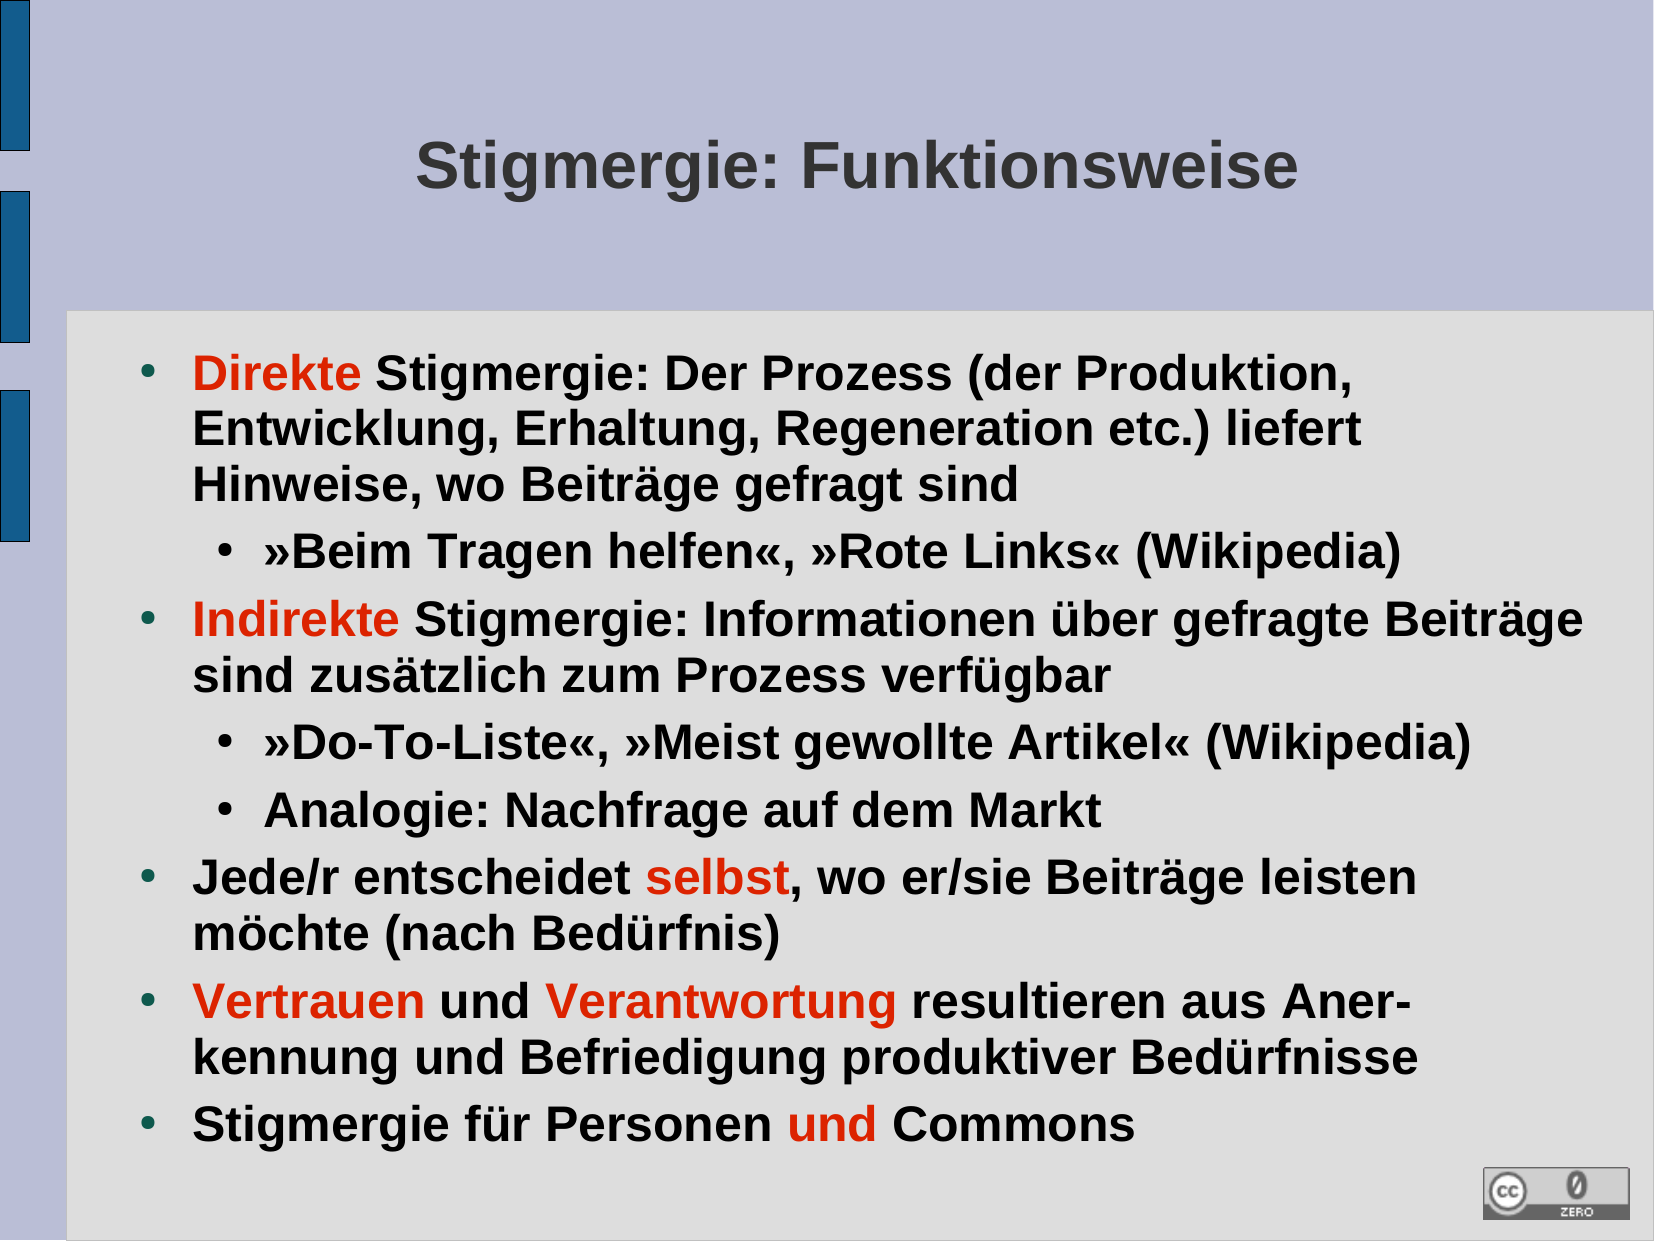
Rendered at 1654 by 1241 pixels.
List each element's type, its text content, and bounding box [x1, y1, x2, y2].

list Direkte Stigmergie: Der Prozess (der Produktion, Entwicklung, Erhaltung, Regeneration etc.) liefert Hinweise, wo Beiträge gefragt sind »Beim Tragen helfen«, »Rote Links« (Wikipedia) Indirekte Stigmergie: Informationen über gefragte Beiträge sind zusätzlich zum Prozess verfügbar »Do-To-Liste«, »Meist gewollte Artikel« (Wikipedia) Analogie: Nachfrage auf dem Markt Jede/r entscheidet selbst, wo er/sie Beiträge leisten möchte (nach Bedürfnis) Vertrauen und Verantwortung resultieren aus Aner-kennung und Befriedigung produktiver Bedürfnisse Stigmergie für Personen und Commons [121, 344, 1595, 1153]
title Stigmergie: Funktionsweise [121, 61, 1595, 269]
picture [1483, 1167, 1630, 1220]
